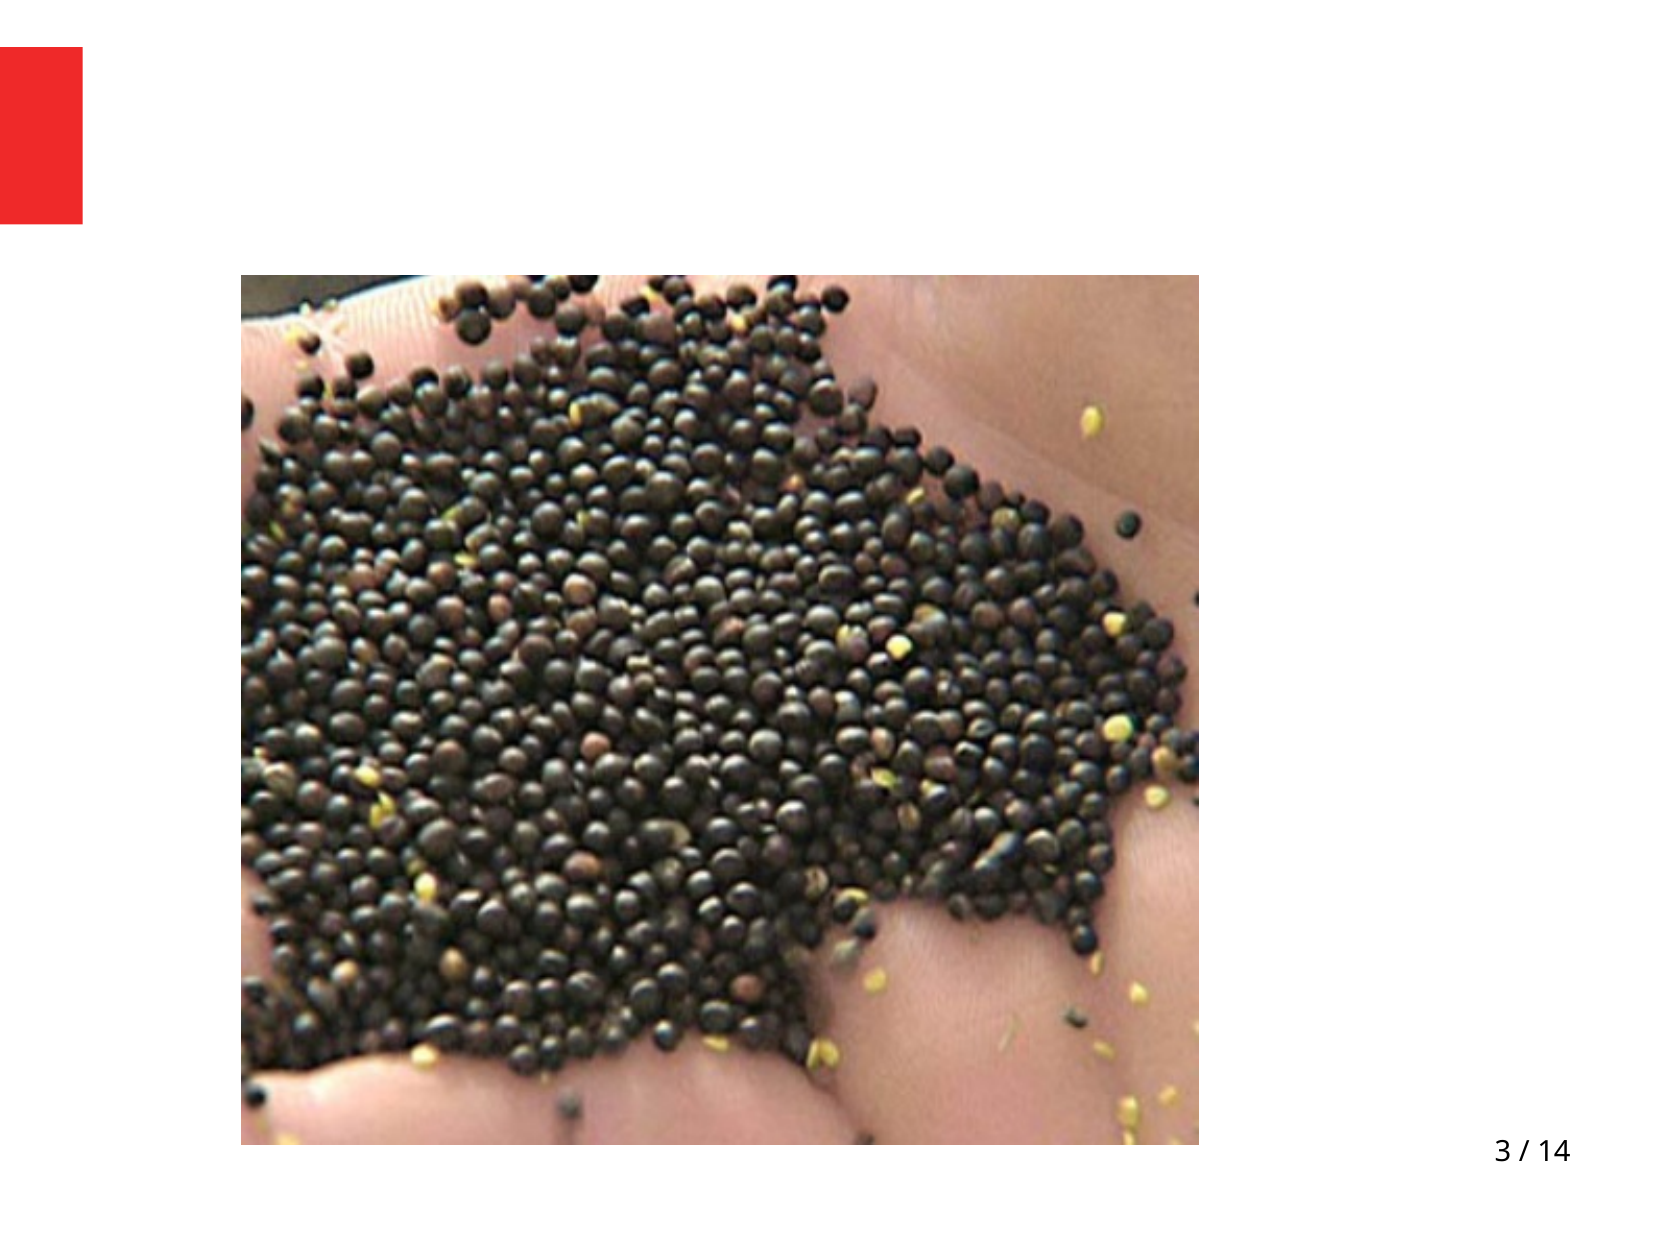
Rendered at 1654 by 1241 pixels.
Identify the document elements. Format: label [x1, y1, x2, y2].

picture [241, 275, 1199, 1145]
